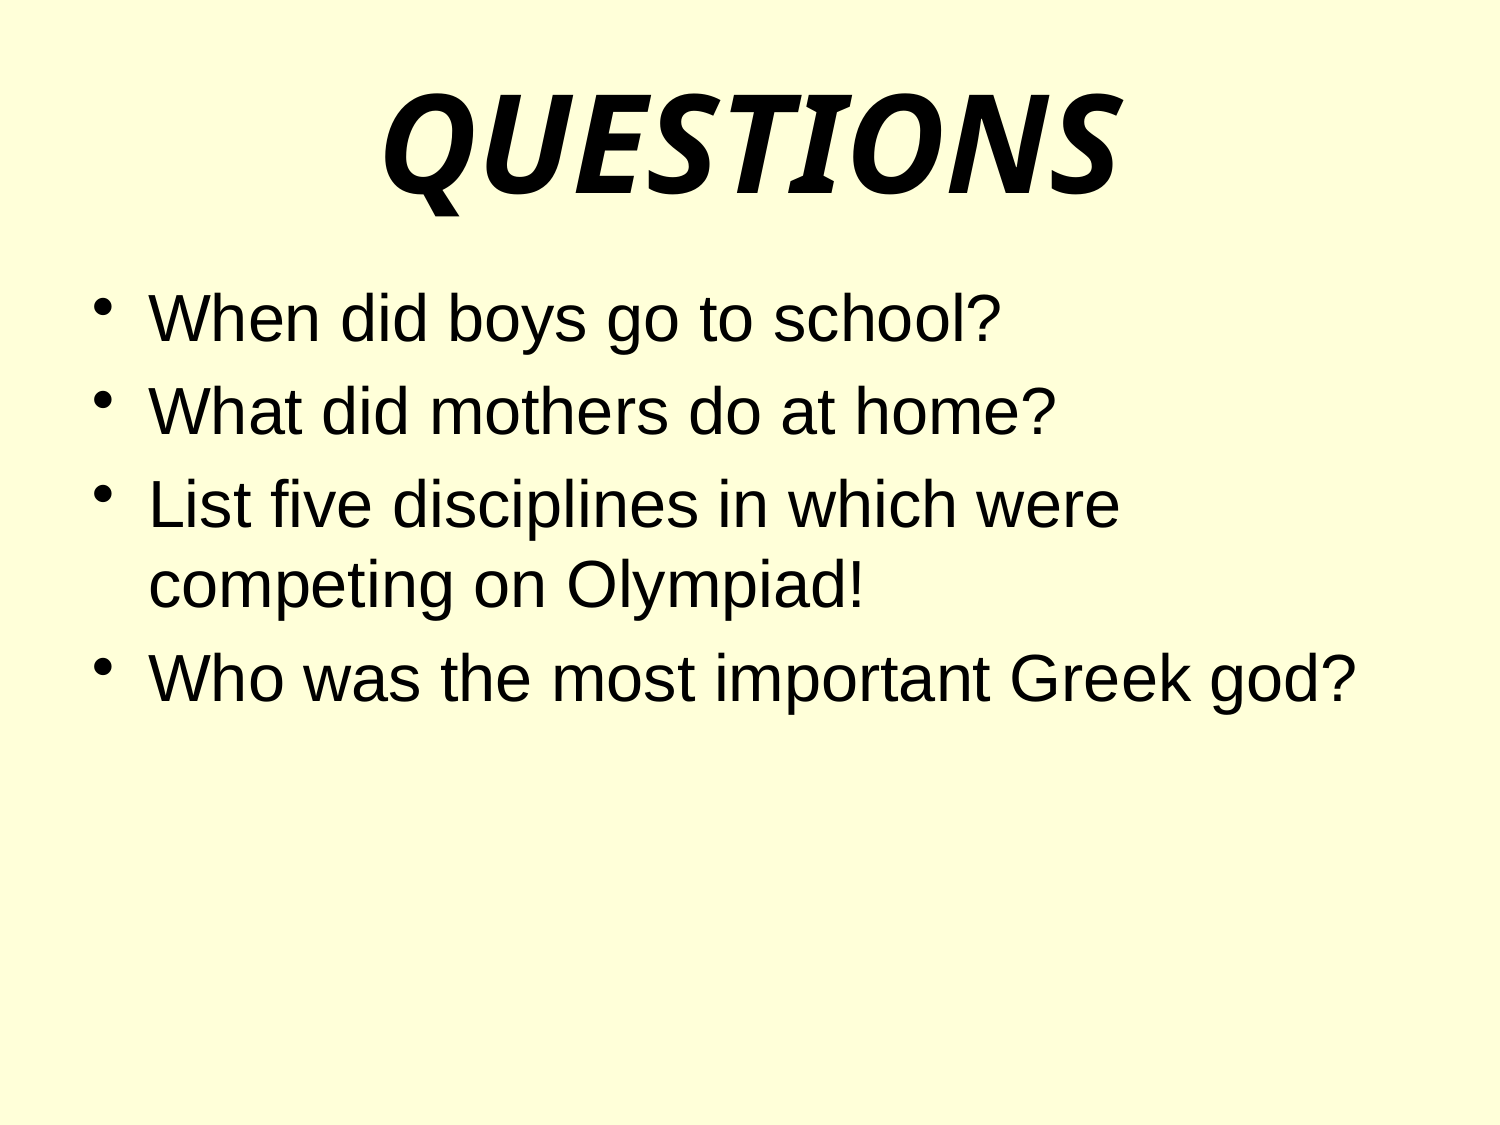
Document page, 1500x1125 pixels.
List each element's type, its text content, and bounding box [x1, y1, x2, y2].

title QUESTIONS [75, 45, 1425, 233]
list When did boys go to school? What did mothers do at home? List five disciplines in which were competing on Olympiad! Who was the most important Greek god? [76, 267, 1427, 1010]
